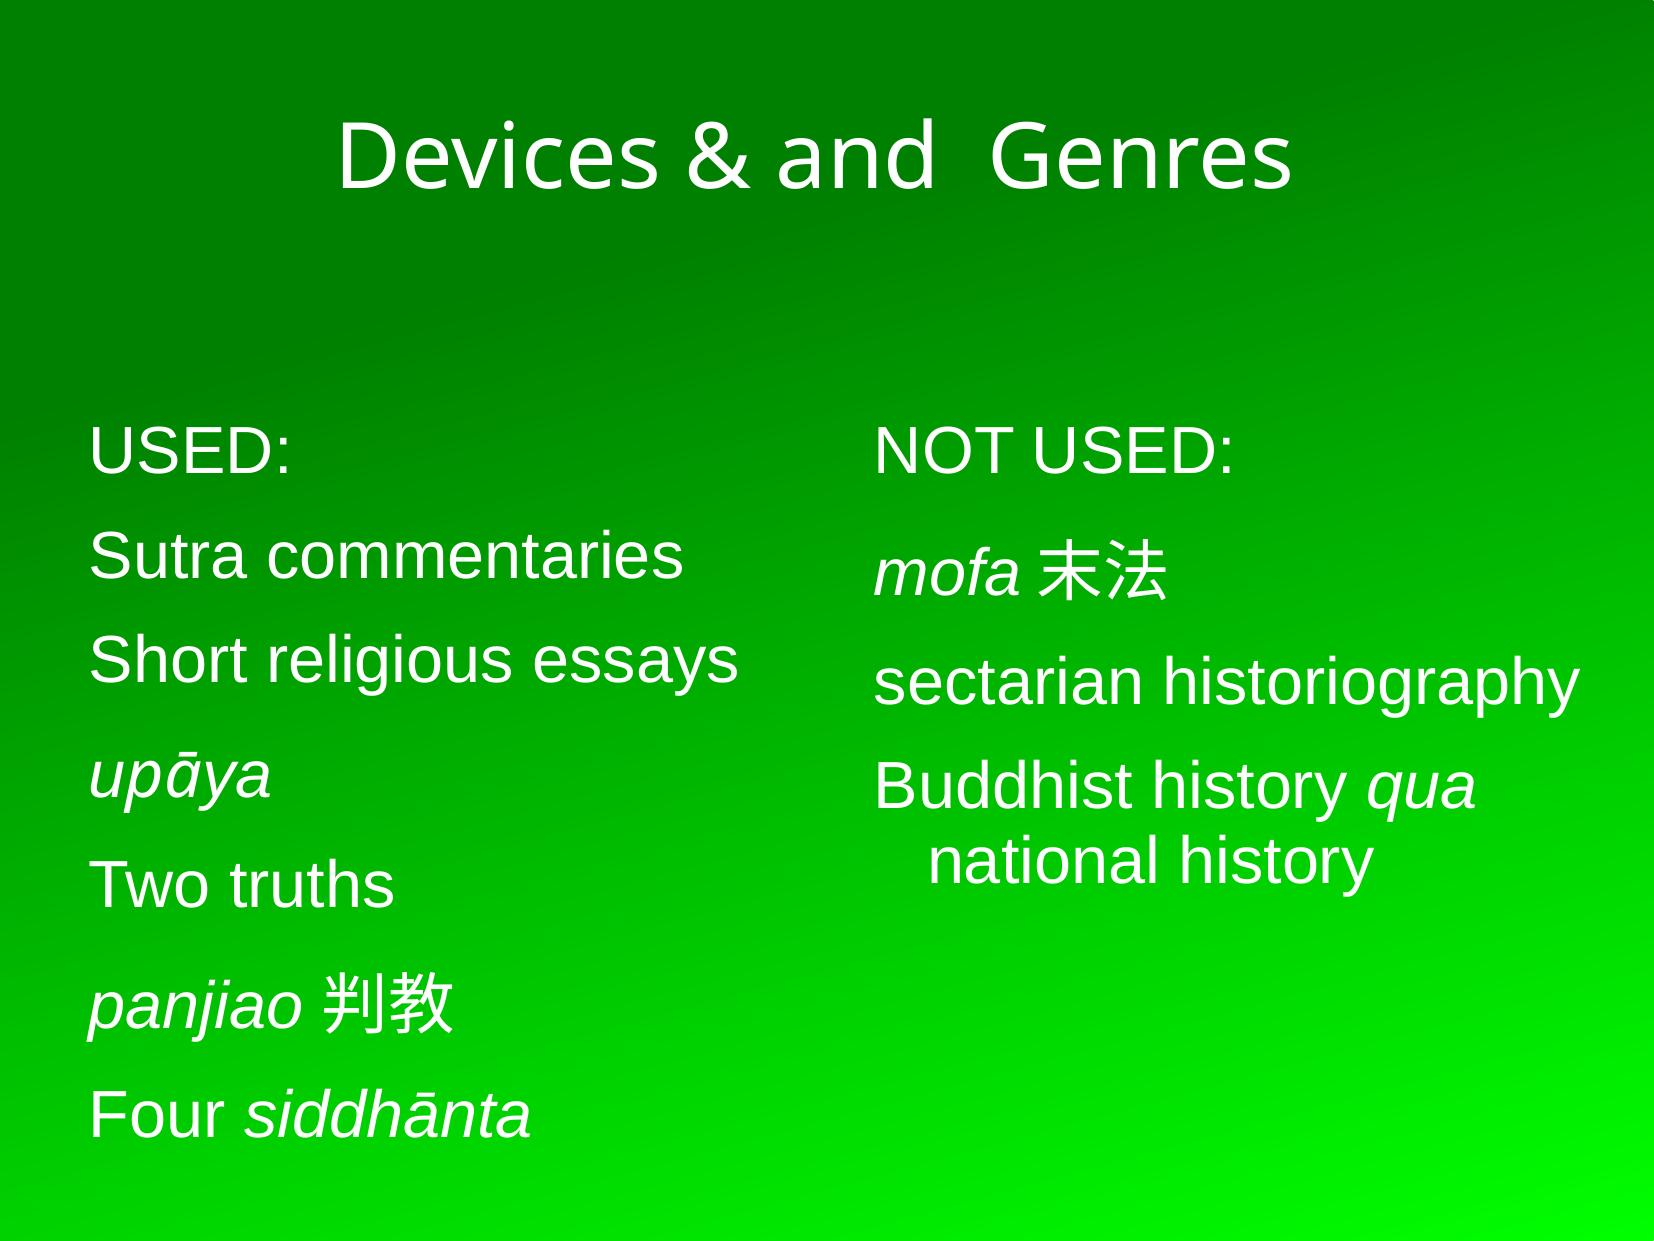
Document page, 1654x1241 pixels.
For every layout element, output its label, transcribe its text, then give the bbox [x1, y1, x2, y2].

list NOT USED: mofa末法 sectarian historiography Buddhist history qua national history [856, 413, 1583, 1218]
title Devices & and Genres [82, 49, 1571, 257]
list USED: Sutra commentaries Short religious essays upāya Two truths panjiao 判教 Four siddhānta [71, 413, 798, 1232]
